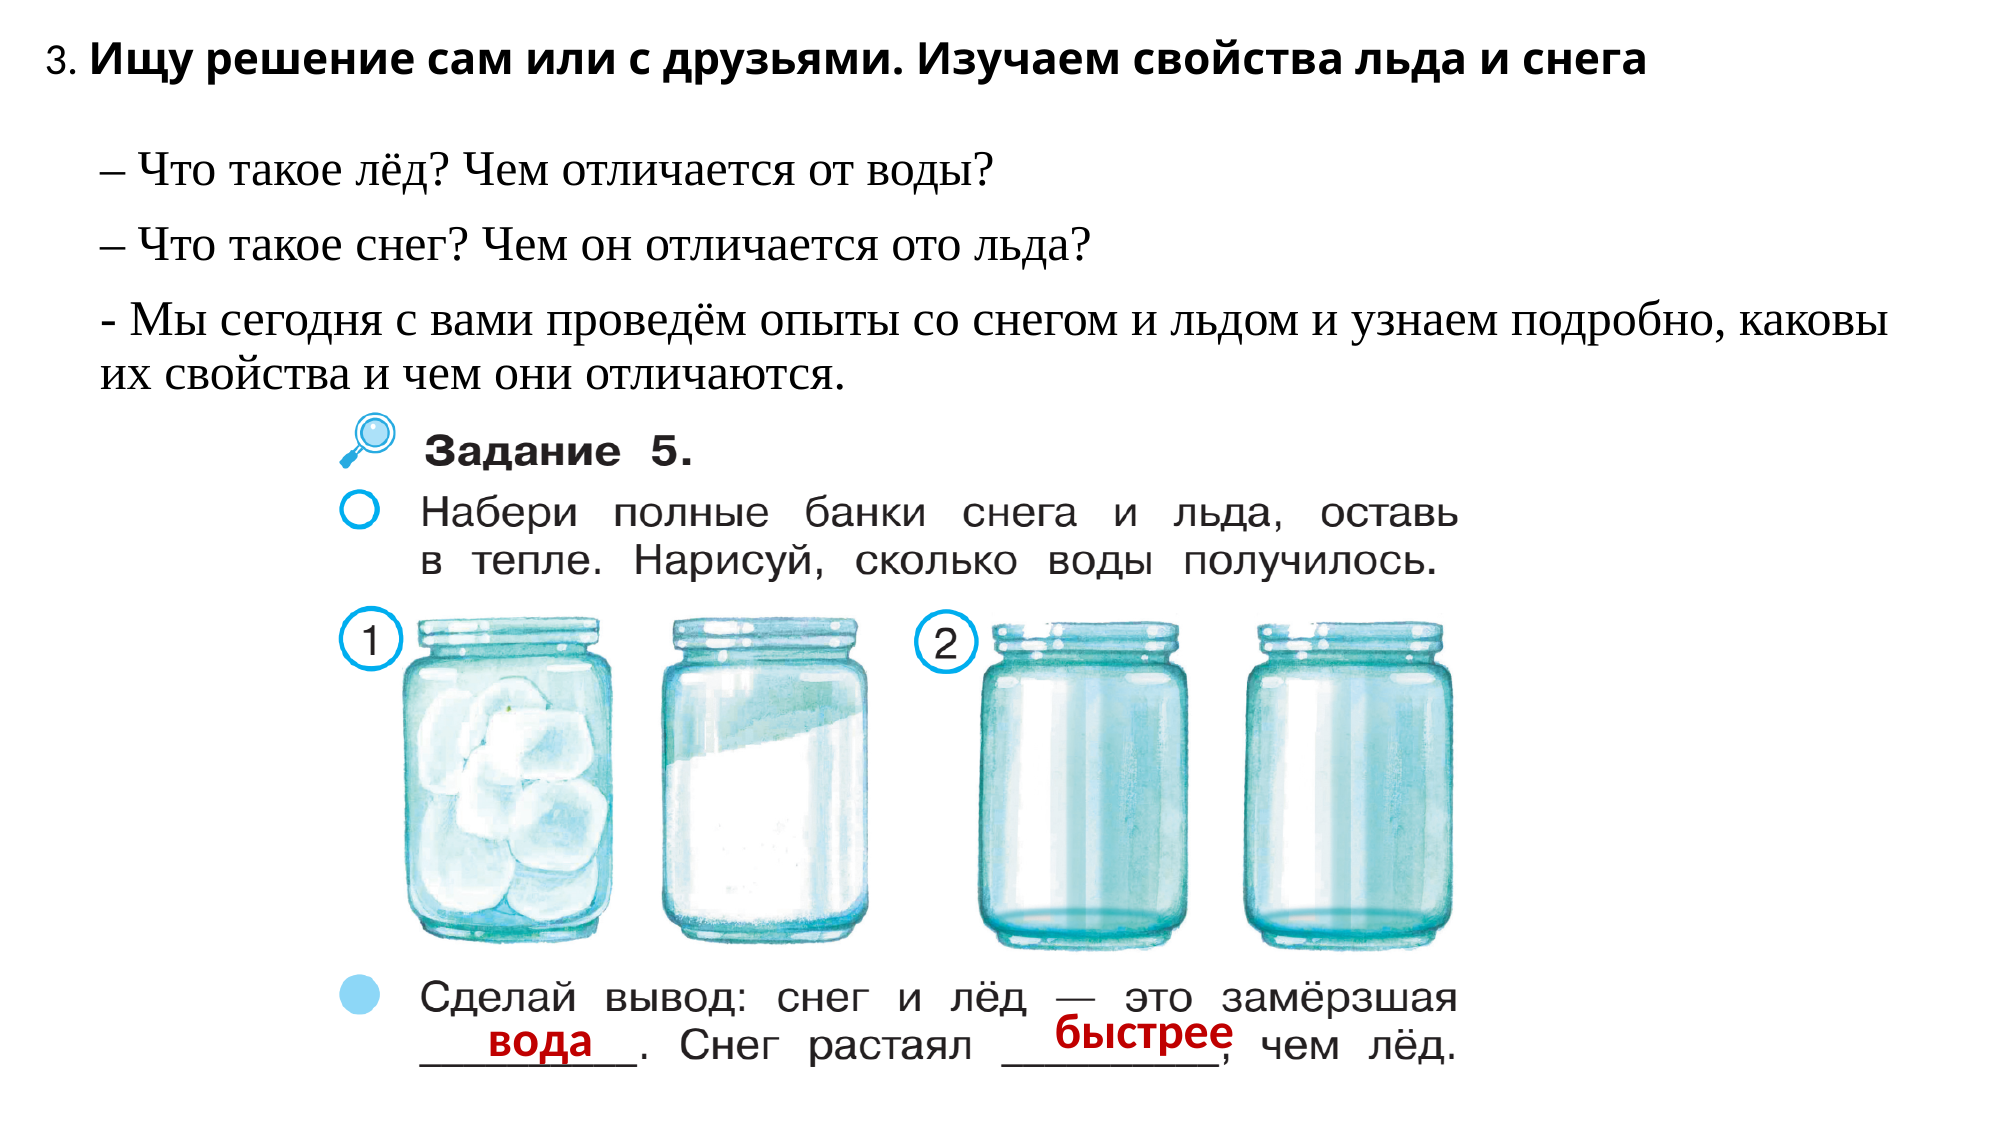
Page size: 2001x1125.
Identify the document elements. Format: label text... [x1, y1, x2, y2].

list – Что такое лёд? Чем отличается от воды? – Что такое снег? Чем он отличается ото льда? - Мы сегодня с вами проведём опыты со снегом и льдом и узнаем подробно, каковы их свойства и чем они отличаются. [85, 135, 1963, 409]
text_box быстрее [1039, 991, 1252, 1067]
title 3. Ищу решение сам или с друзьями. Изучаем свойства льда и снега [29, 15, 1963, 105]
text_box вода [472, 998, 609, 1075]
picture [305, 408, 1488, 1075]
